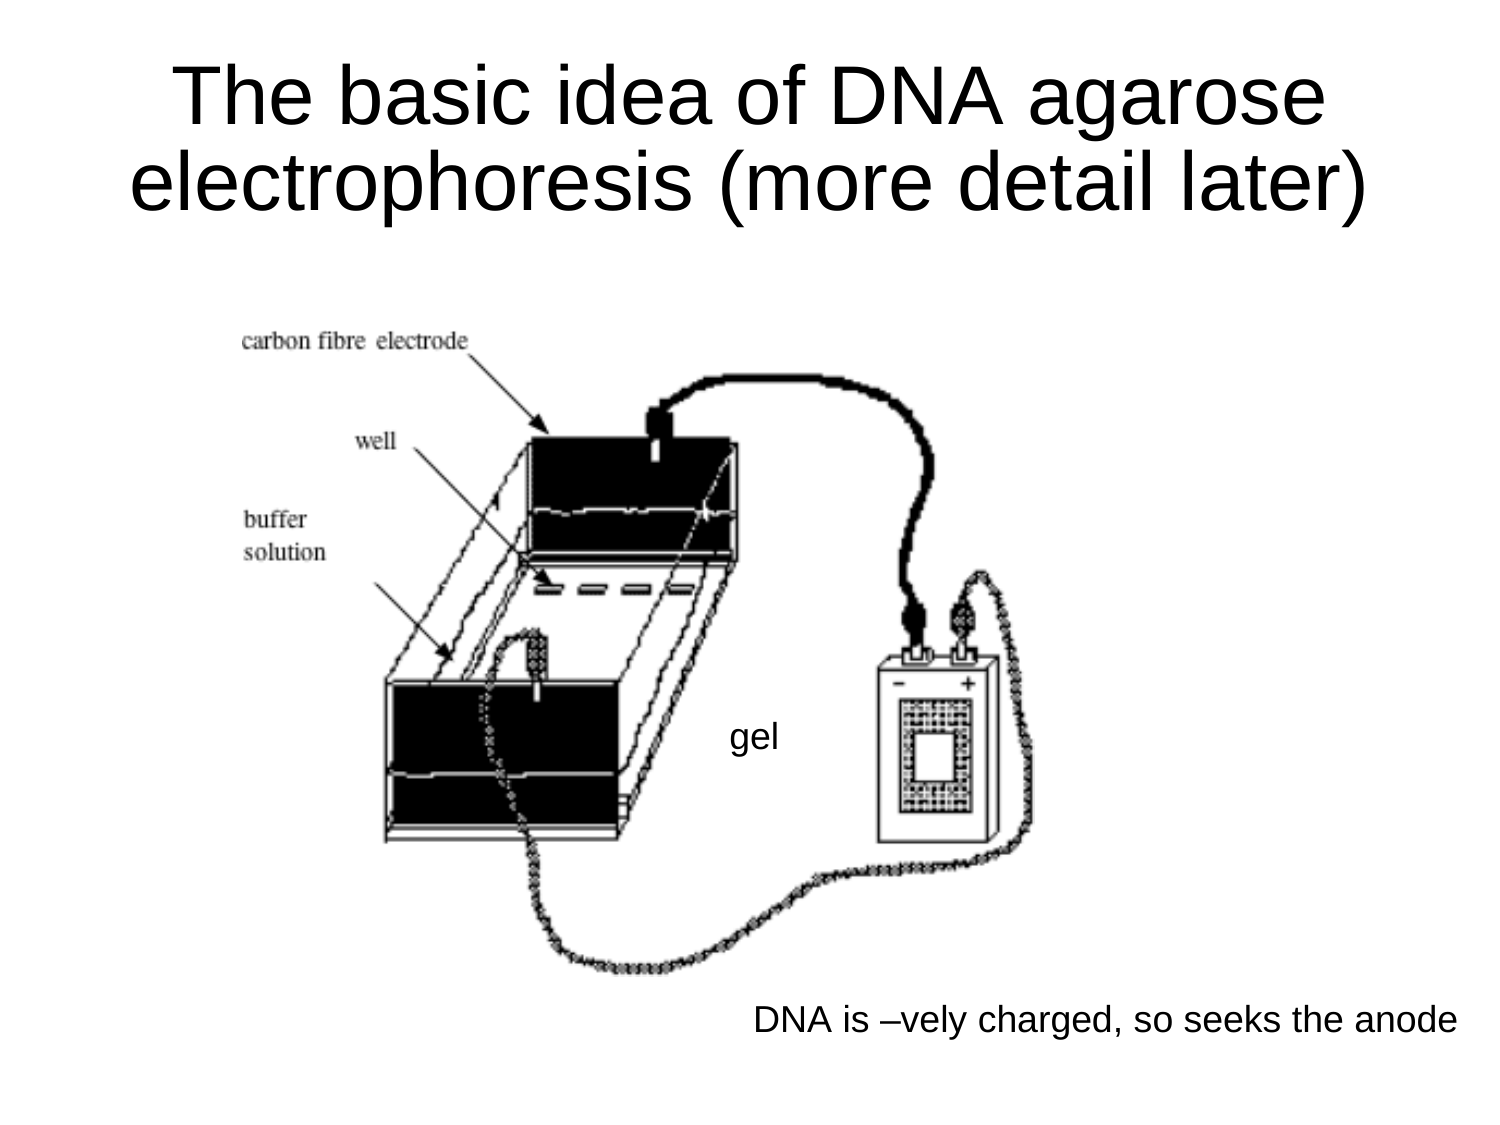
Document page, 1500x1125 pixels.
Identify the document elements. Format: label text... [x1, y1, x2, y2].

title The basic idea of DNA agarose electrophoresis (more detail later) [75, 37, 1426, 240]
text_box DNA is –vely charged, so seeks the anode [738, 987, 1500, 1049]
picture [242, 330, 1035, 977]
text_box gel [714, 704, 845, 765]
